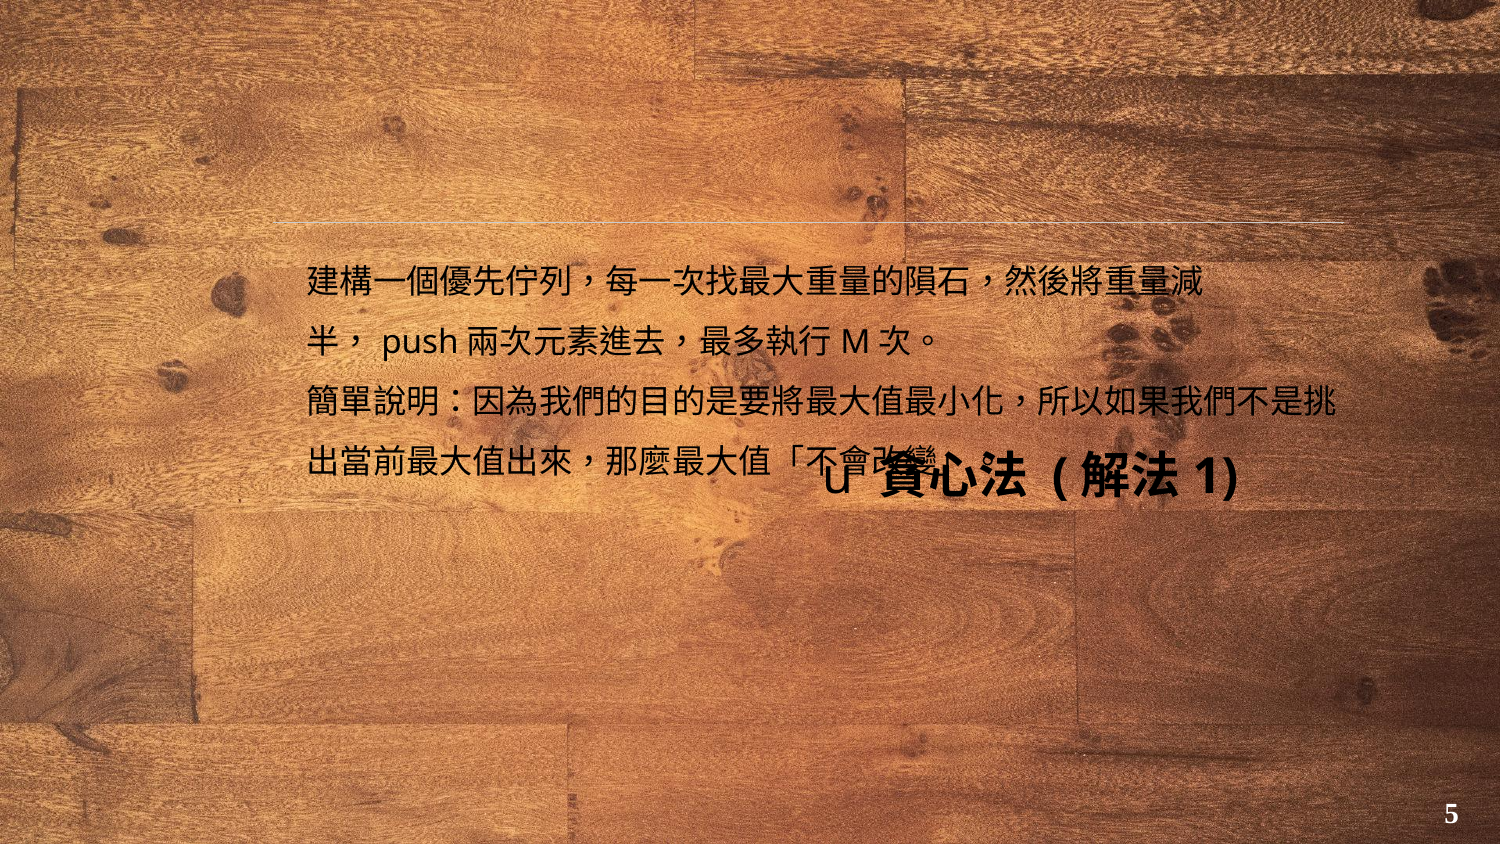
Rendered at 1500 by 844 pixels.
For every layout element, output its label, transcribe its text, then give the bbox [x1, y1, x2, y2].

slide_number 5 [1429, 779, 1500, 844]
text_box 建構一個優先佇列，每一次找最大重量的隕石，然後將重量減半，push兩次元素進去，最多執行M次。 簡單說明：因為我們的目的是要將最大值最小化，所以如果我們不是挑出當前最大值出來，那麼最大值「不會改變」。 [291, 232, 1361, 483]
title 貪心法 (解法1) [255, 117, 1341, 233]
